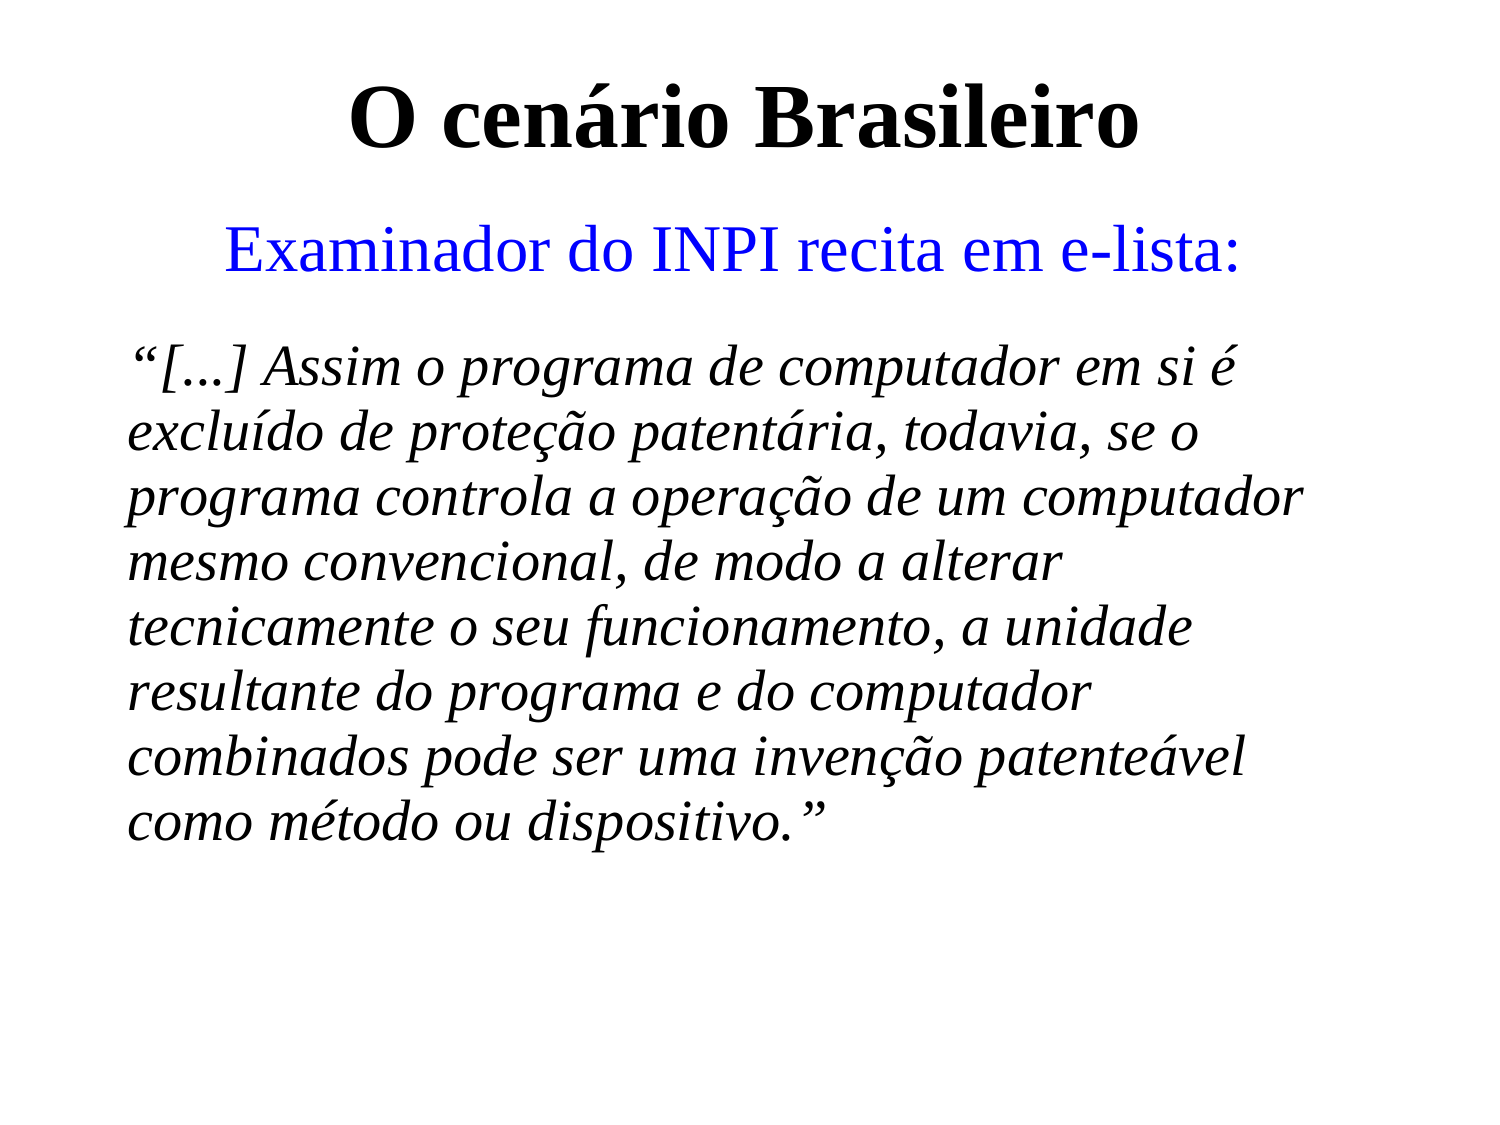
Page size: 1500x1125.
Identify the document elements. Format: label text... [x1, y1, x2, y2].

text_box “[...] Assim o programa de computador em si é excluído de proteção patentária, todavia, se o programa controla a operação de um computador mesmo convencional, de modo a alterar tecnicamente o seu funcionamento, a unidade resultante do programa e do computador combinados pode ser uma invenção patenteável como método ou dispositivo.” [127, 333, 1372, 953]
text_box O cenário Brasileiro [29, 19, 1484, 208]
text_box Examinador do INPI recita em e-lista: [224, 208, 1245, 282]
